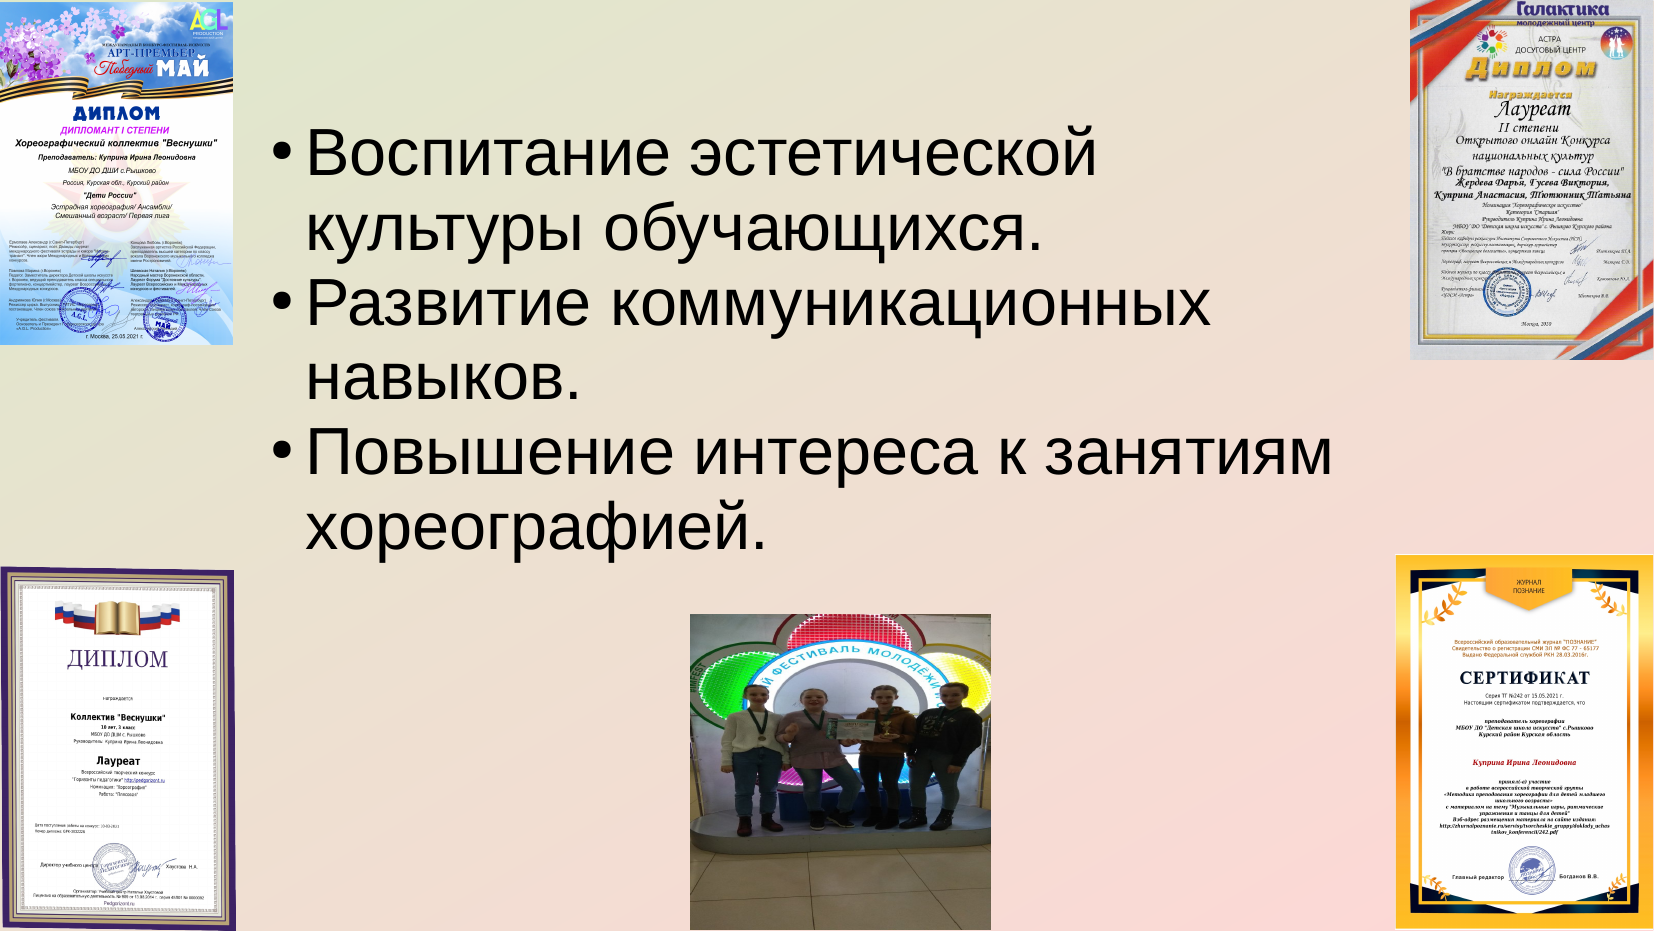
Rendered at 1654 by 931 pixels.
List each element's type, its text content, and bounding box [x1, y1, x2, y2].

picture [0, 566, 236, 931]
subtitle Воспитание эстетической культуры обучающихся. Развитие коммуникационных навыков. Повышение интереса к занятиям хореографией. [270, 75, 1396, 605]
picture [1395, 554, 1654, 931]
picture [0, 2, 233, 346]
picture [1410, 0, 1654, 361]
picture [690, 614, 991, 931]
